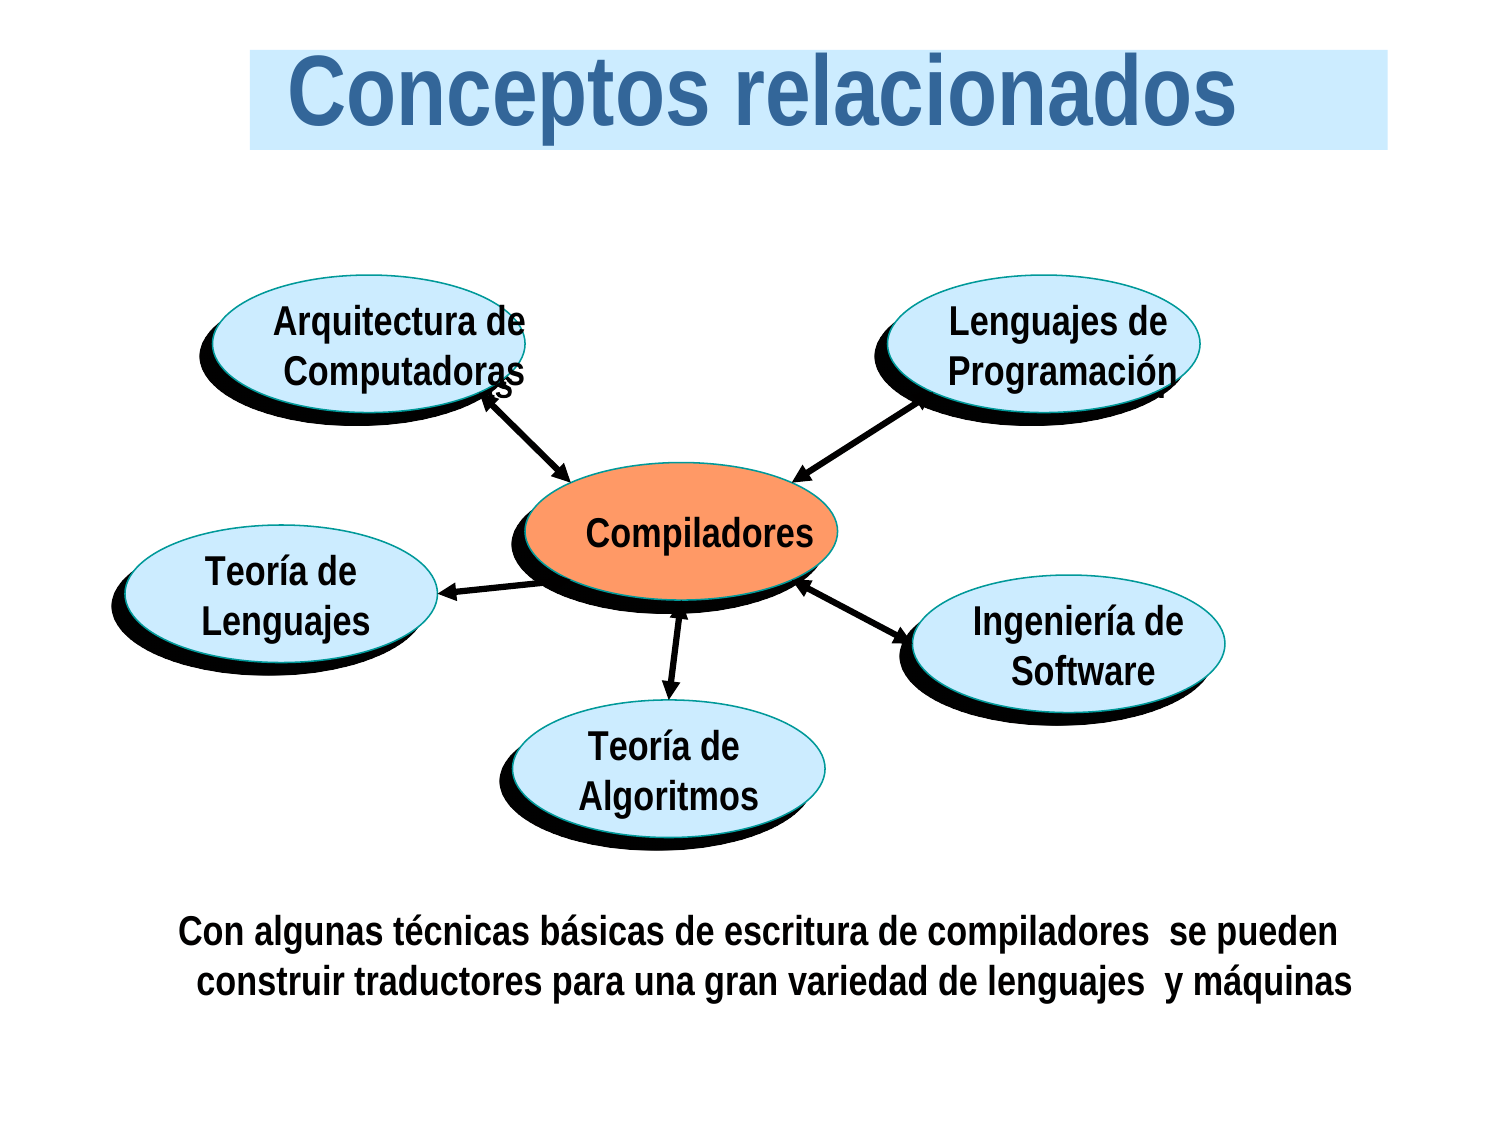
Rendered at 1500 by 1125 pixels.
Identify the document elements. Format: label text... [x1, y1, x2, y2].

list Con algunas técnicas básicas de escritura de compiladores se pueden construir traductores para una gran variedad de lenguajes y máquinas [125, 174, 1463, 1076]
text_box Ingeniería de Software [912, 575, 1225, 713]
title Conceptos relacionados [249, 49, 1388, 150]
text_box Teoría de Algoritmos [512, 699, 826, 838]
text_box Lenguajes de Programación [887, 275, 1201, 413]
text_box Teoría de Lenguajes [124, 525, 438, 663]
text_box Arquitectura de Computadoras [212, 275, 526, 413]
text_box Compiladores [525, 462, 838, 601]
